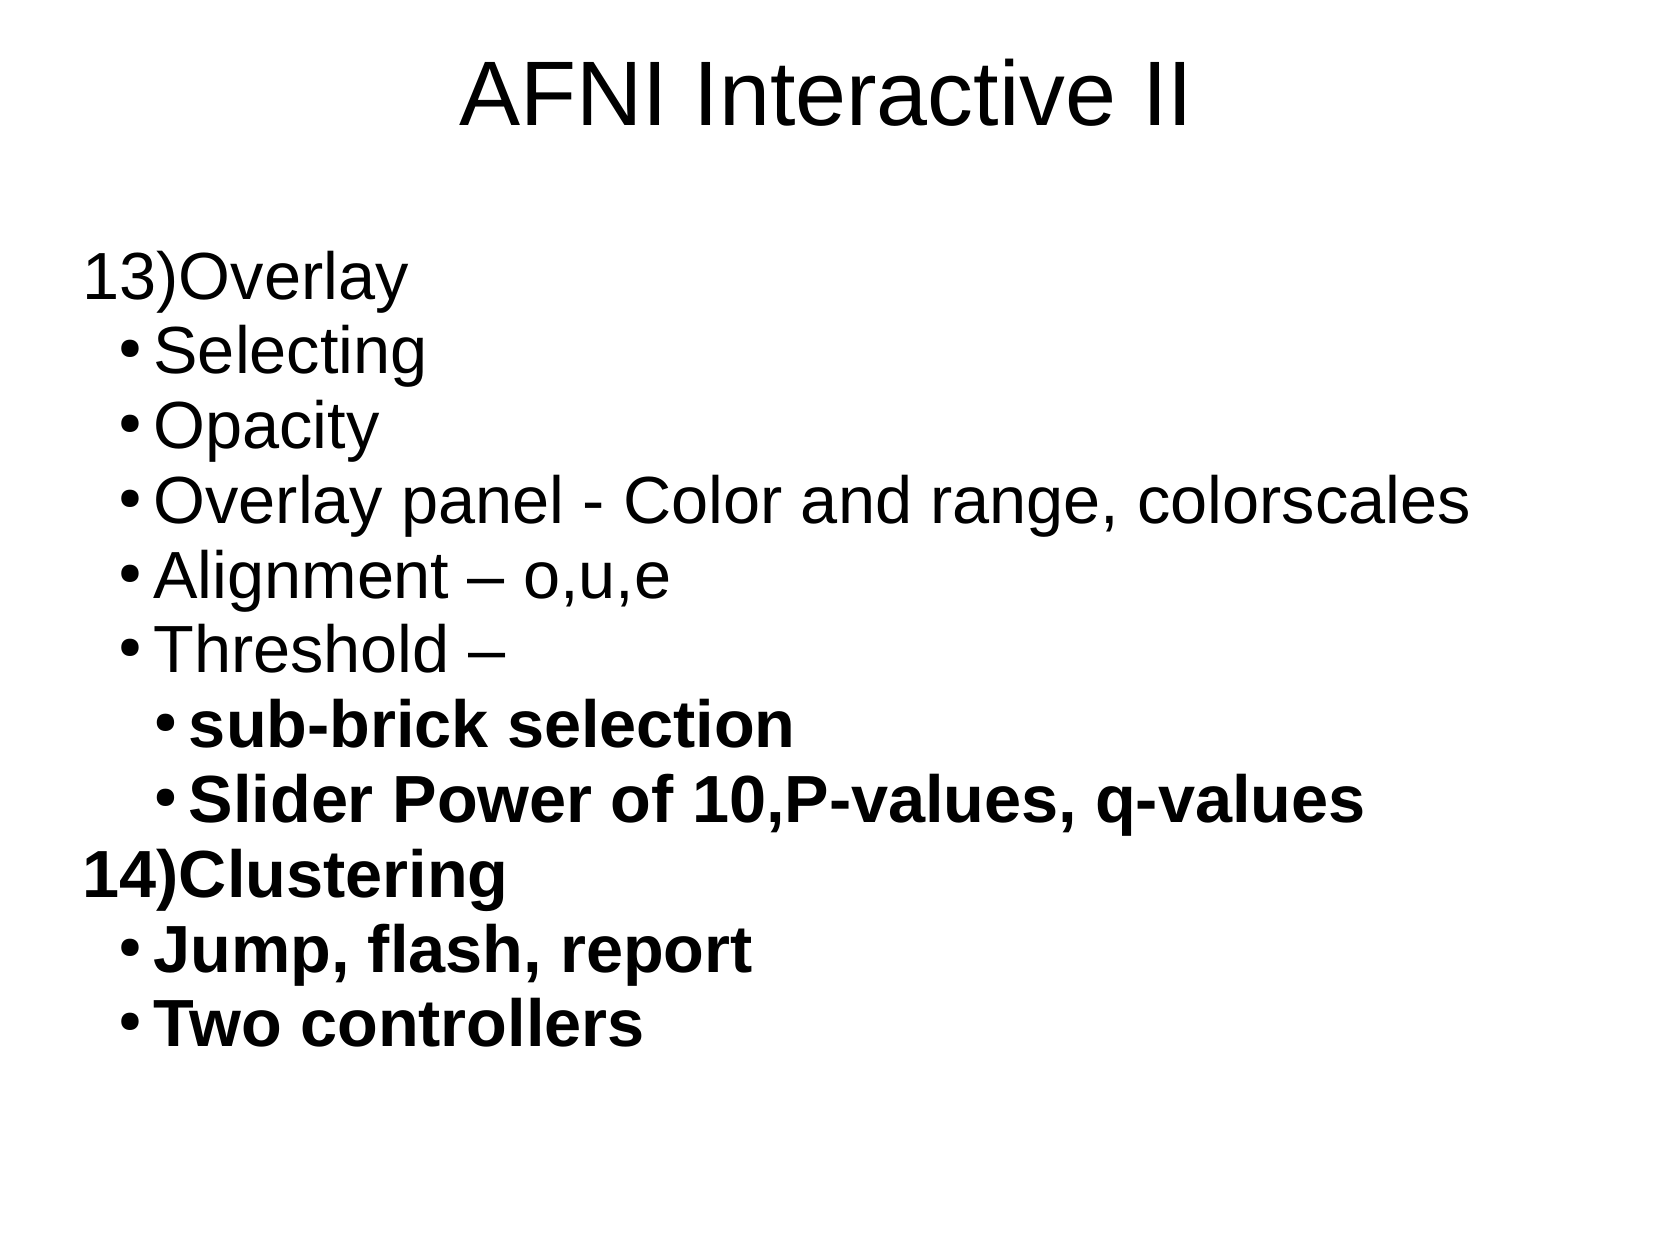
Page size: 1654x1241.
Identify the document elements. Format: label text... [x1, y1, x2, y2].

title AFNI Interactive II [82, 0, 1571, 198]
subtitle Overlay Selecting Opacity Overlay panel - Color and range, colorscales Alignment – o,u,e Threshold – sub-brick selection Slider Power of 10,P-values, q-values Clustering Jump, flash, report Two controllers [82, 238, 1571, 1062]
